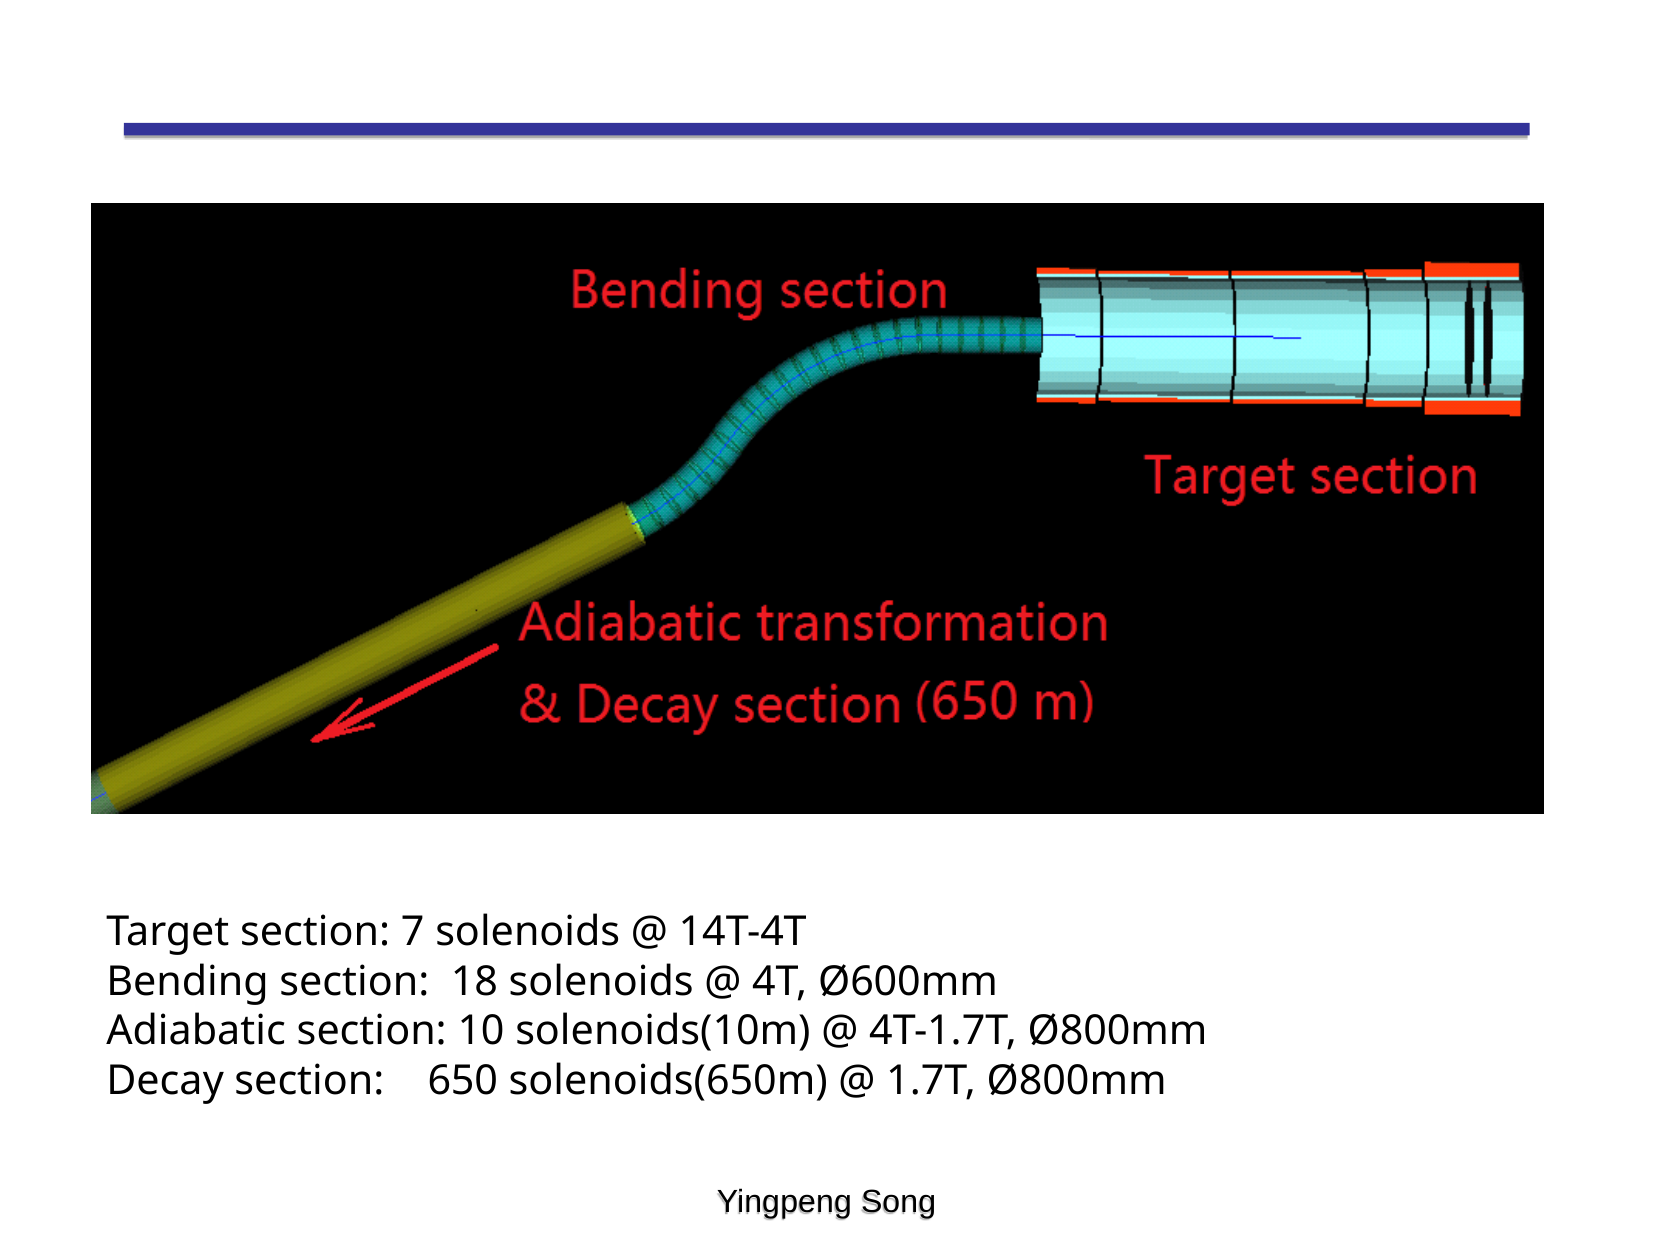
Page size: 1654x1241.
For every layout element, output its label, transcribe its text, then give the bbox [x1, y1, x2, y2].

picture [91, 203, 1544, 814]
title Lattice structure of merge scenario [19, 27, 1127, 132]
text_box Target section: 7 solenoids @ 14T-4T Bending section: 18 solenoids @ 4T, Ø600mm Adiabatic section: 10 solenoids(10m) @ 4T-1.7T, Ø800mm Decay section: 650 solenoids(650m) @ 1.7T, Ø800mm [91, 897, 1589, 1163]
